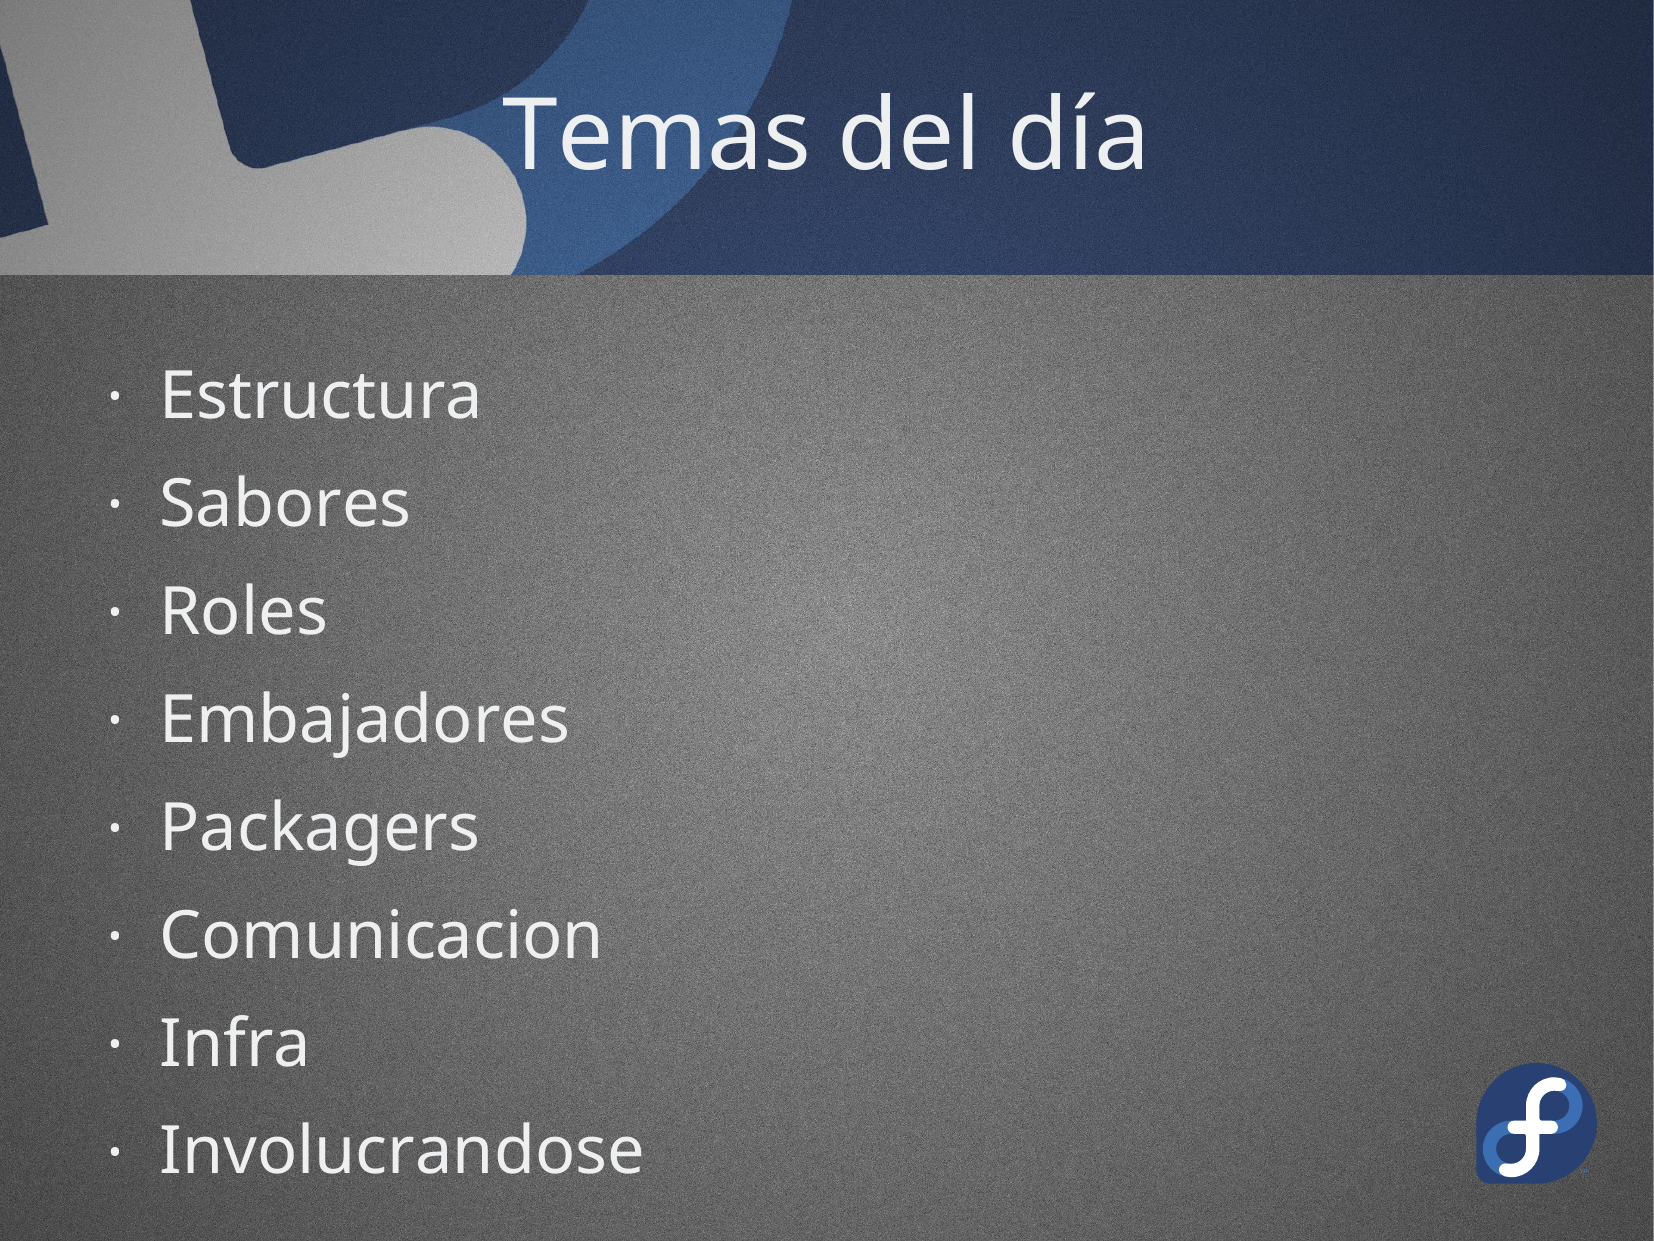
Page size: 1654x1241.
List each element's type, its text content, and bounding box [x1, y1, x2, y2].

picture [0, 0, 1654, 1241]
text_box Estructura Sabores Roles Embajadores Packagers Comunicacion Infra Involucrandose [88, 354, 1565, 1064]
text_box Temas del día [88, 29, 1565, 237]
